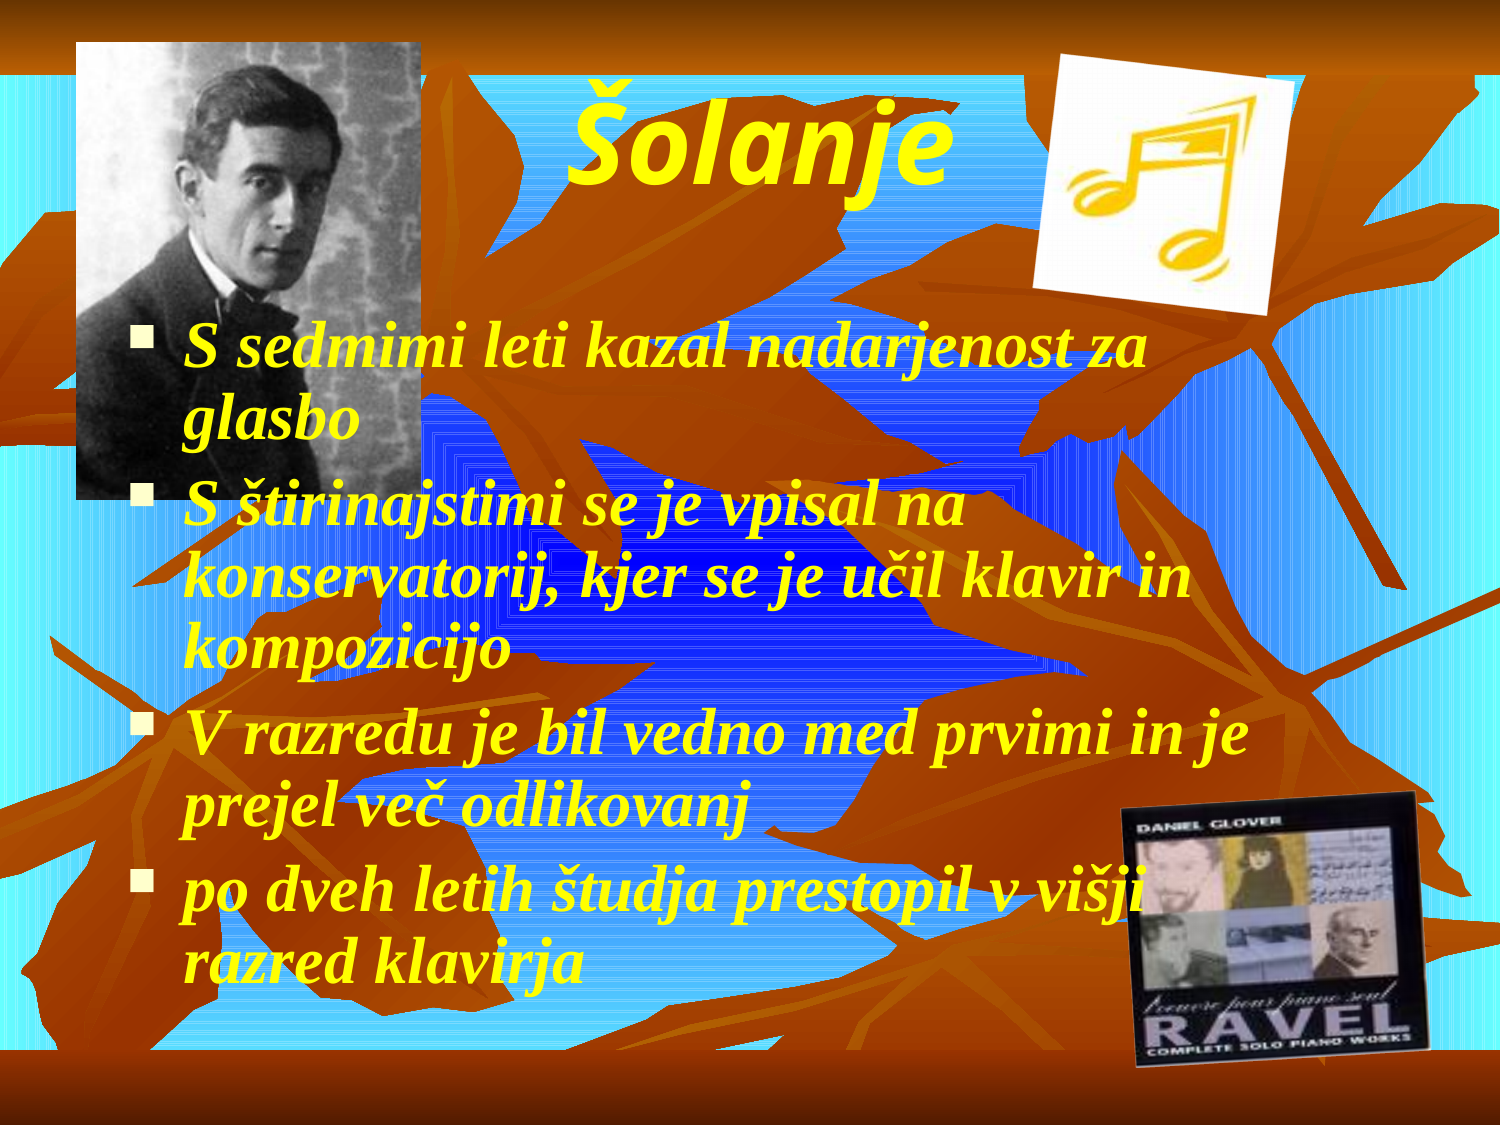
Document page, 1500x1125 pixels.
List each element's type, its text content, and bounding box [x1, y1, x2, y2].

list S sedmimi leti kazal nadarjenost za glasbo S štirinajstimi se je vpisal na konservatorij, kjer se je učil klavir in kompozicijo V razredu je bil vedno med prvimi in je prejel več odlikovanj po dveh letih študja prestopil v višji razred klavirja [111, 302, 1350, 984]
title Šolanje [75, 45, 1425, 234]
picture [76, 234, 421, 500]
picture [1131, 790, 1431, 1068]
picture [1032, 234, 1277, 302]
